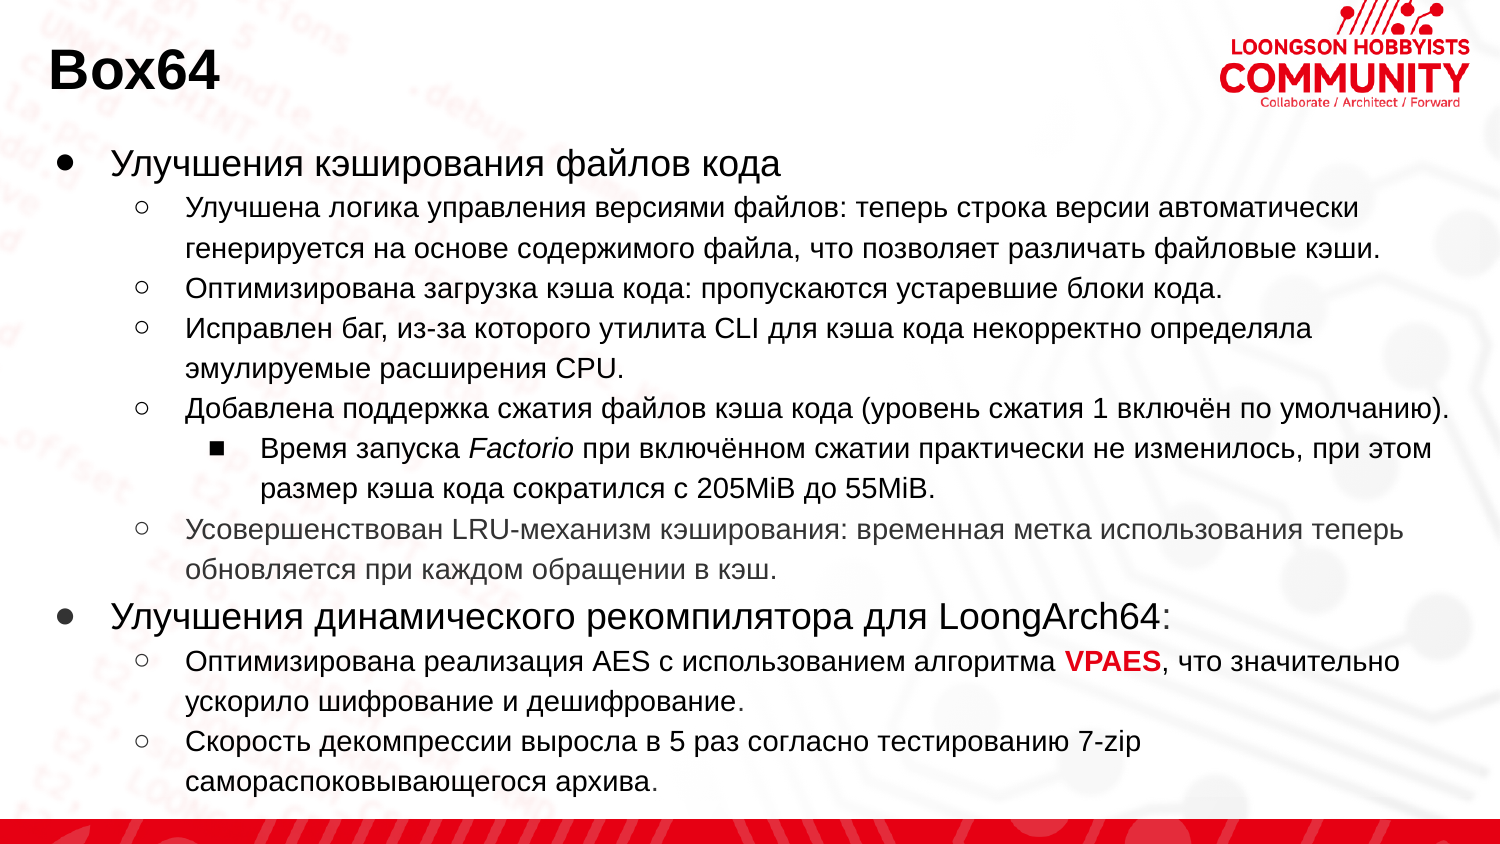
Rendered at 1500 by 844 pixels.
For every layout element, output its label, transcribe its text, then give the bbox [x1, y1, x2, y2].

picture [0, 0, 1500, 844]
list Улучшения кэширования файлов кода Улучшена логика управления версиями файлов: теперь строка версии автоматически генерируется на основе содержимого файла, что позволяет различать файловые кэши. Оптимизирована загрузка кэша кода: пропускаются устаревшие блоки кода. Исправлен баг, из-за которого утилита CLI для кэша кода некорректно определяла эмулируемые расширения CPU. Добавлена поддержка сжатия файлов кэша кода (уровень сжатия 1 включён по умолчанию). Время запуска Factorio при включённом сжатии практически не изменилось, при этом размер кэша кода сократился с 205MiB до 55MiB. Усовершенствован LRU-механизм кэширования: временная метка использования теперь обновляется при каждом обращении в кэш. Улучшения динамического рекомпилятора для LoongArch64: Оптимизирована реализация AES с использованием алгоритма VPAES, что значительно ускорило шифрование и дешифрование. Скорость декомпрессии выросла в 5 раз согласно тестированию 7-zip самораспоковывающегося архива. [20, 116, 1481, 797]
title Box64 [33, 22, 1432, 116]
